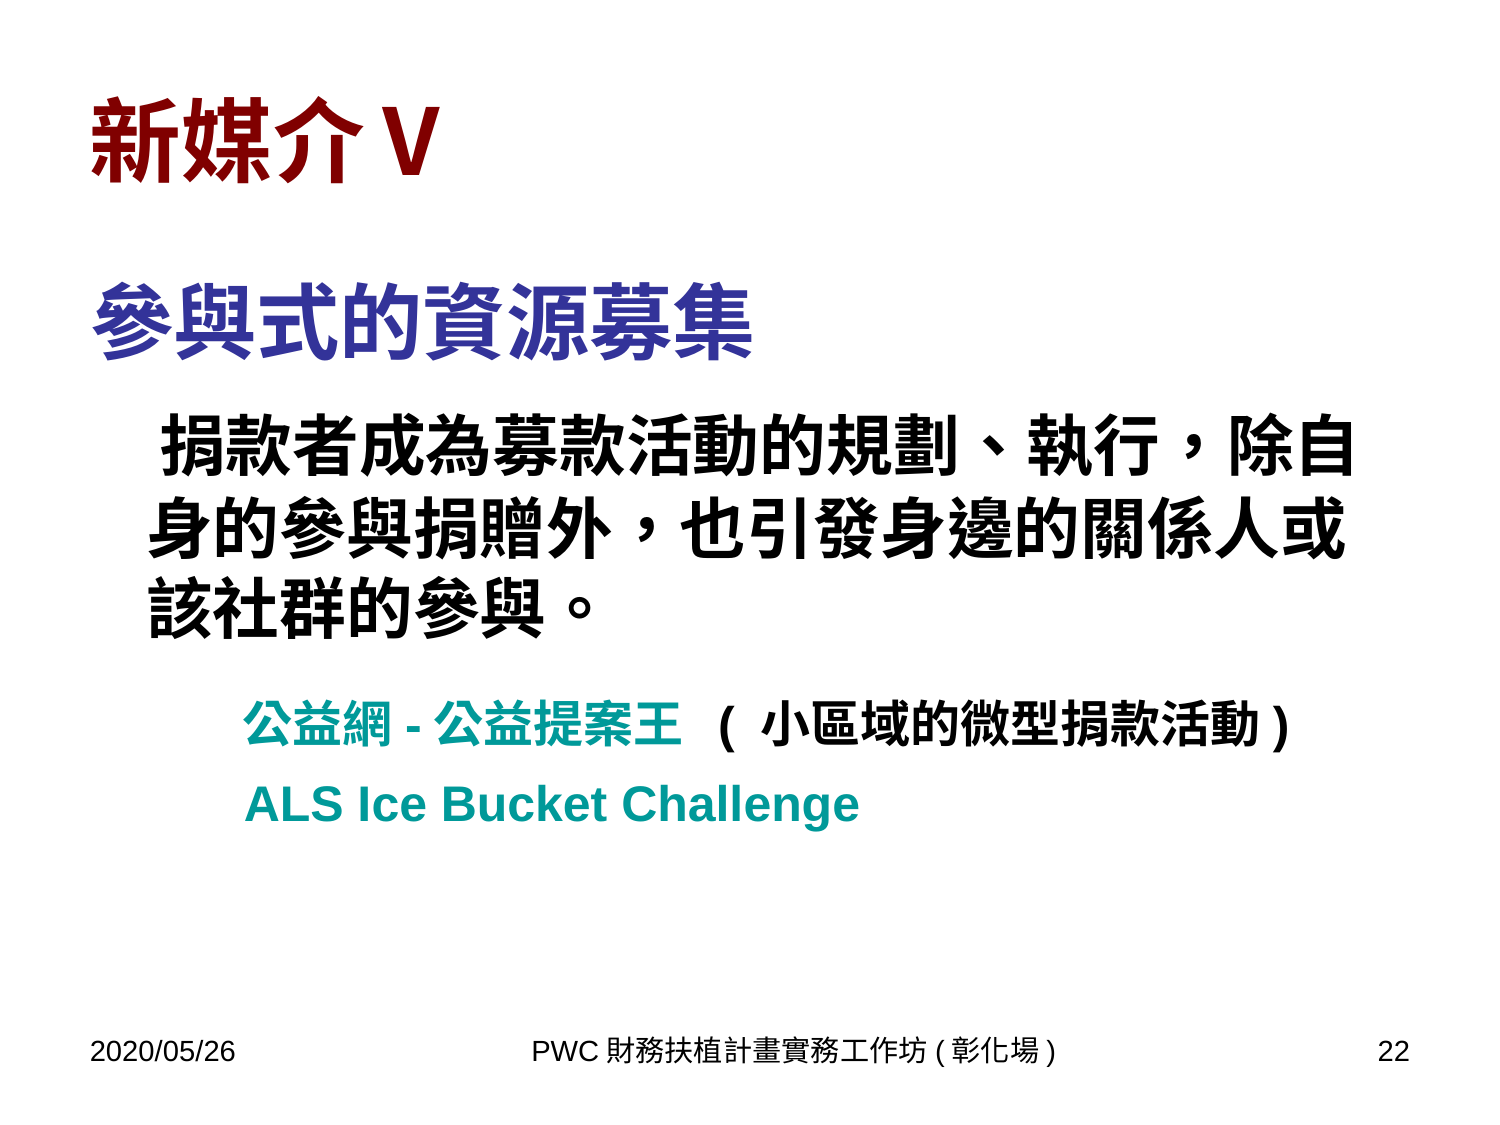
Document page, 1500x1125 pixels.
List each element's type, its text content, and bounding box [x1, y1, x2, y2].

text_box PWC財務扶植計畫實務工作坊(彰化場) [512, 1024, 1075, 1103]
text_box 2020/05/26 [74, 1024, 426, 1103]
text_box 新媒介Ⅴ [75, 45, 1426, 233]
text_box 參與式的資源募集 捐款者成為募款活動的規劃、執行，除自身的參與捐贈外，也引發身邊的關係人或該社群的參與。 公益網-公益提案王 ( 小區域的微型捐款活動) ALS Ice Bucket Challenge [75, 262, 1426, 1005]
text_box <編號> [1075, 1024, 1426, 1103]
